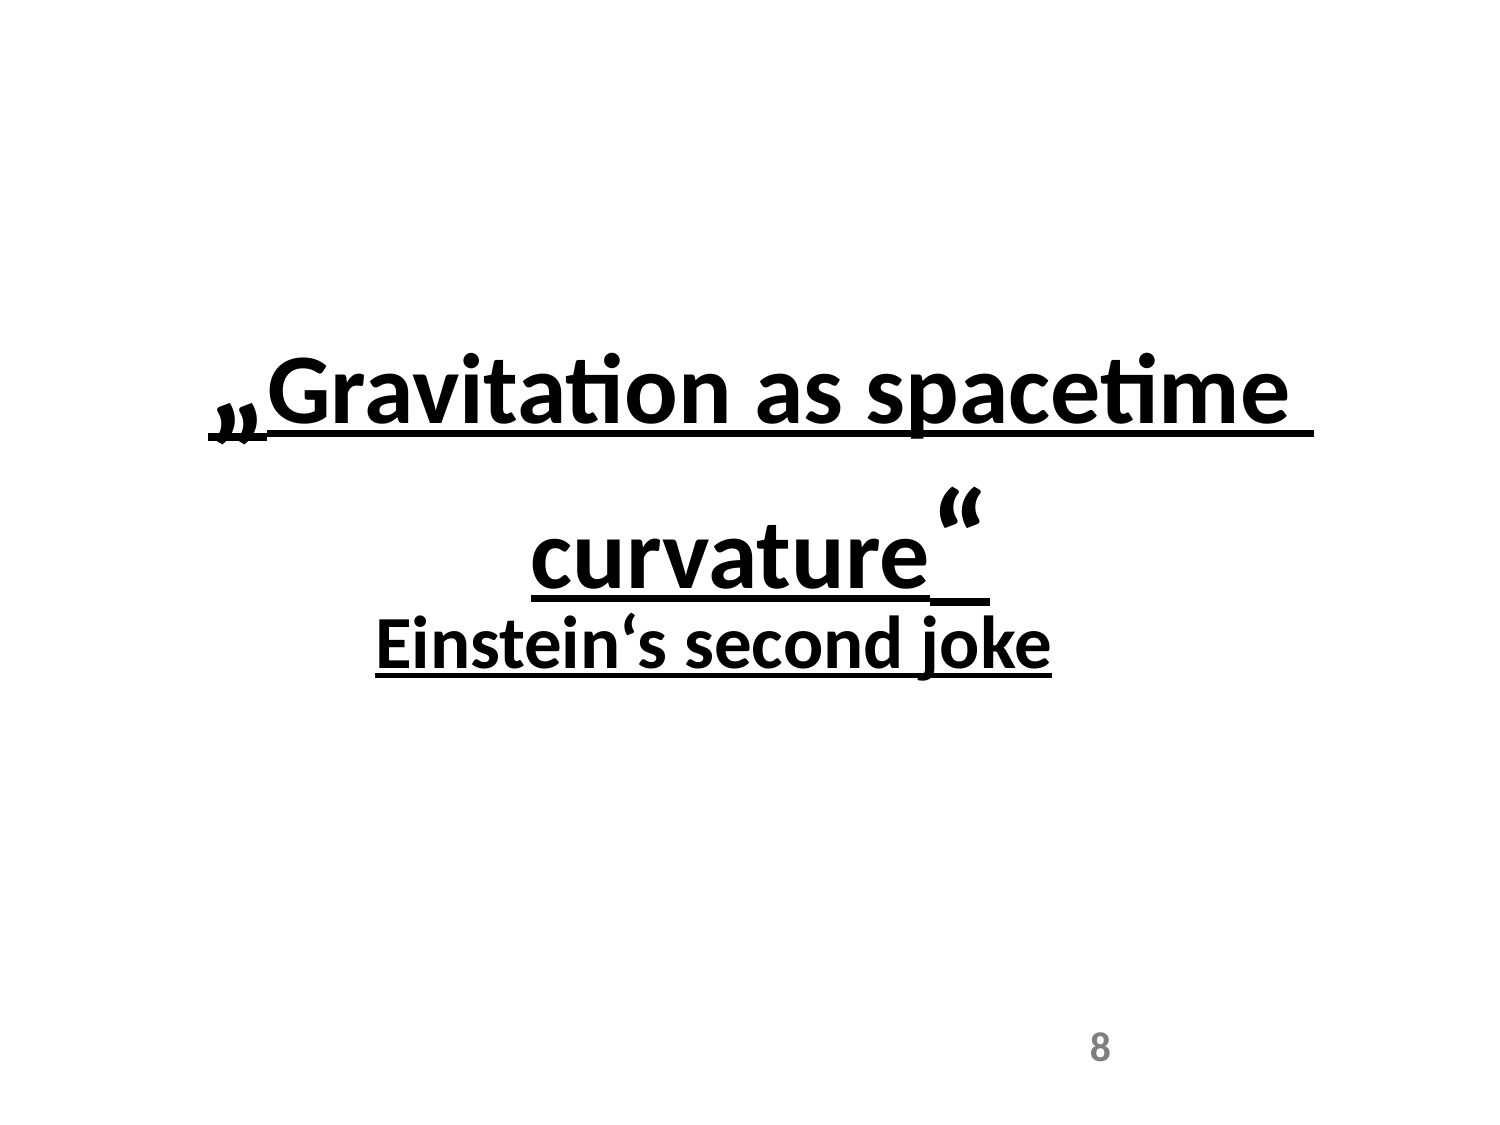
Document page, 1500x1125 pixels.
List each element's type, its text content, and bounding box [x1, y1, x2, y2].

title „Gravitation as spacetime curvature“ [94, 278, 1427, 421]
text_box Einstein‘s second joke [360, 586, 1075, 693]
text_box [1074, 1012, 1426, 1073]
